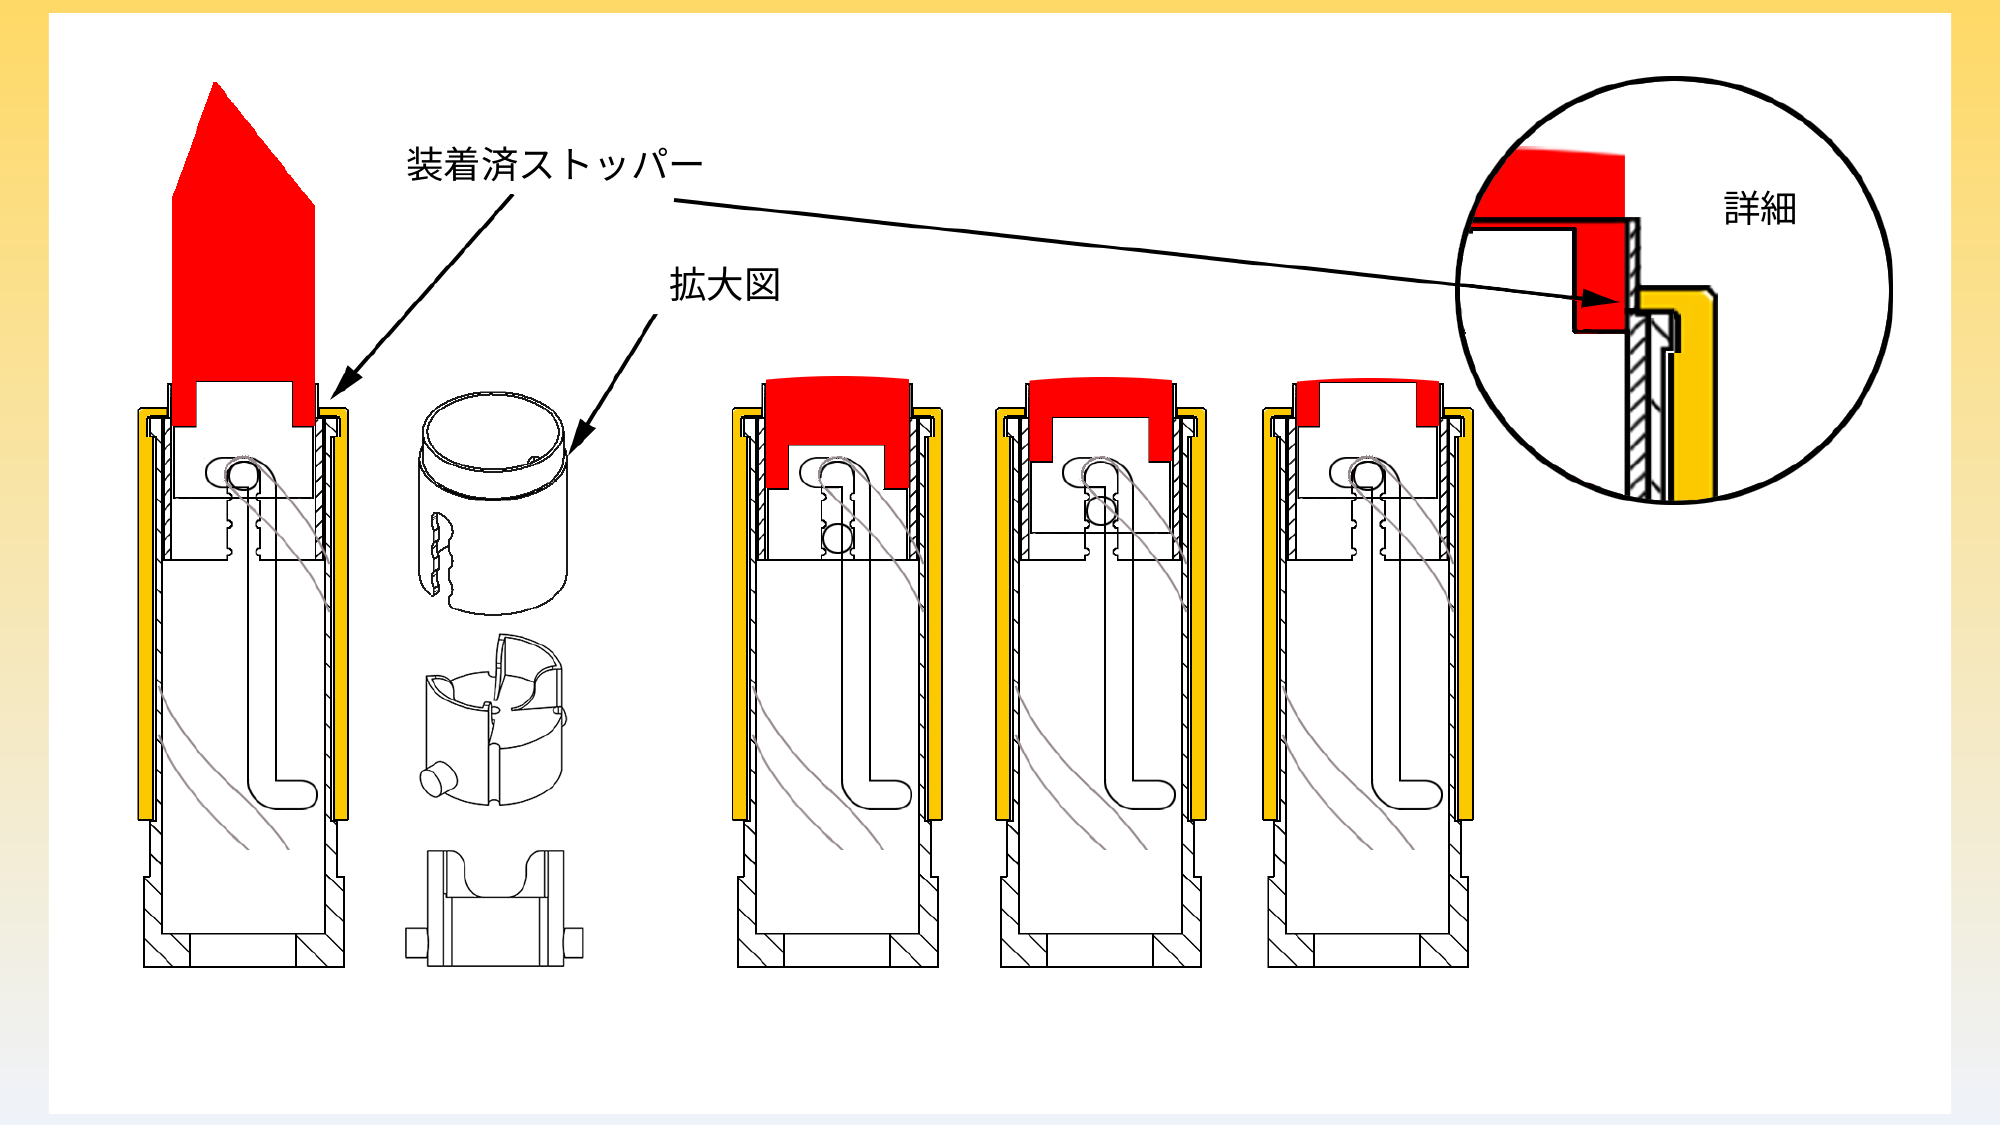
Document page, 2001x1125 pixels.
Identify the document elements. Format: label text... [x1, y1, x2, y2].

text_box 拡大図 [524, 253, 927, 315]
text_box 詳細 [1681, 177, 1841, 238]
text_box 装着済ストッパー [354, 133, 758, 194]
picture [48, 13, 1952, 1114]
